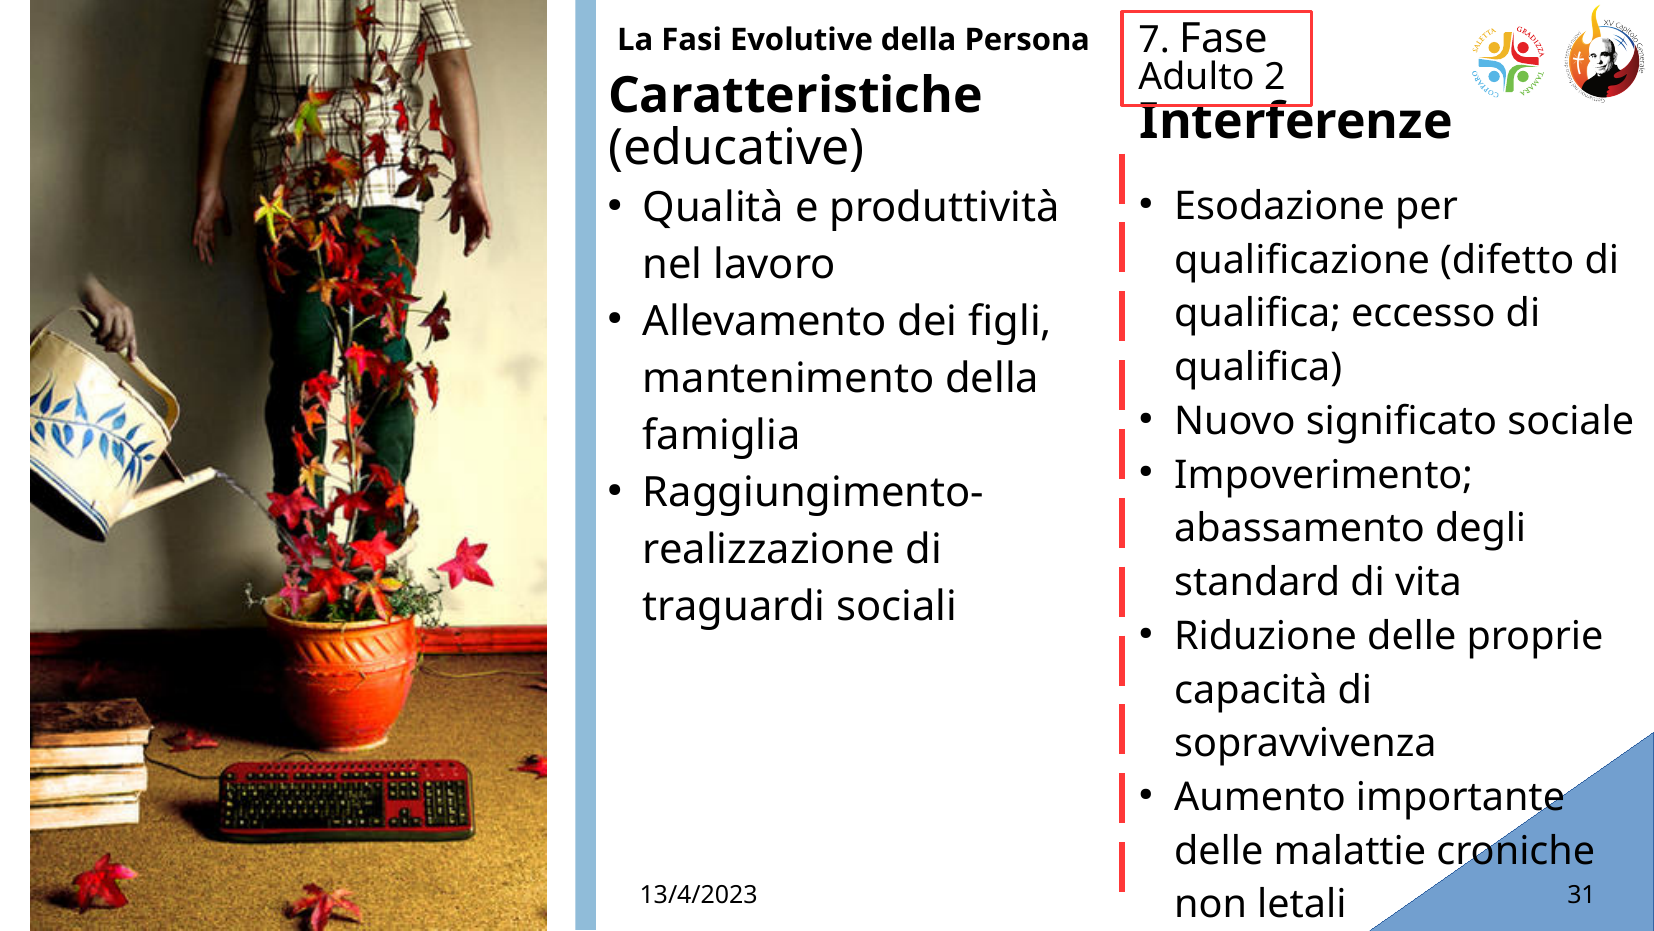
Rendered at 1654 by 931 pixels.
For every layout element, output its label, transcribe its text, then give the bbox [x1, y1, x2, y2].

subtitle Qualità e produttività nel lavoro Allevamento dei figli, mantenimento della famiglia Raggiungimento-realizzazione di traguardi sociali [607, 177, 1110, 873]
picture [30, 0, 547, 931]
title Interferenze [1139, 98, 1310, 104]
text_box La Fasi Evolutive della Persona [602, 9, 1335, 63]
title Caratteristiche (educative) [608, 70, 1111, 178]
text_box Esodazione per qualificazione (difetto di qualifica; eccesso di qualifica) Nuovo significato sociale Impoverimento; abassamento degli standard di vita Riduzione delle proprie capacità di sopravvivenza Aumento importante delle malattie croniche non letali [1138, 177, 1641, 901]
text_box 7. Fase Adulto 2 [1122, 11, 1312, 98]
title Interferenze [1139, 69, 1642, 177]
picture [1563, 4, 1646, 103]
